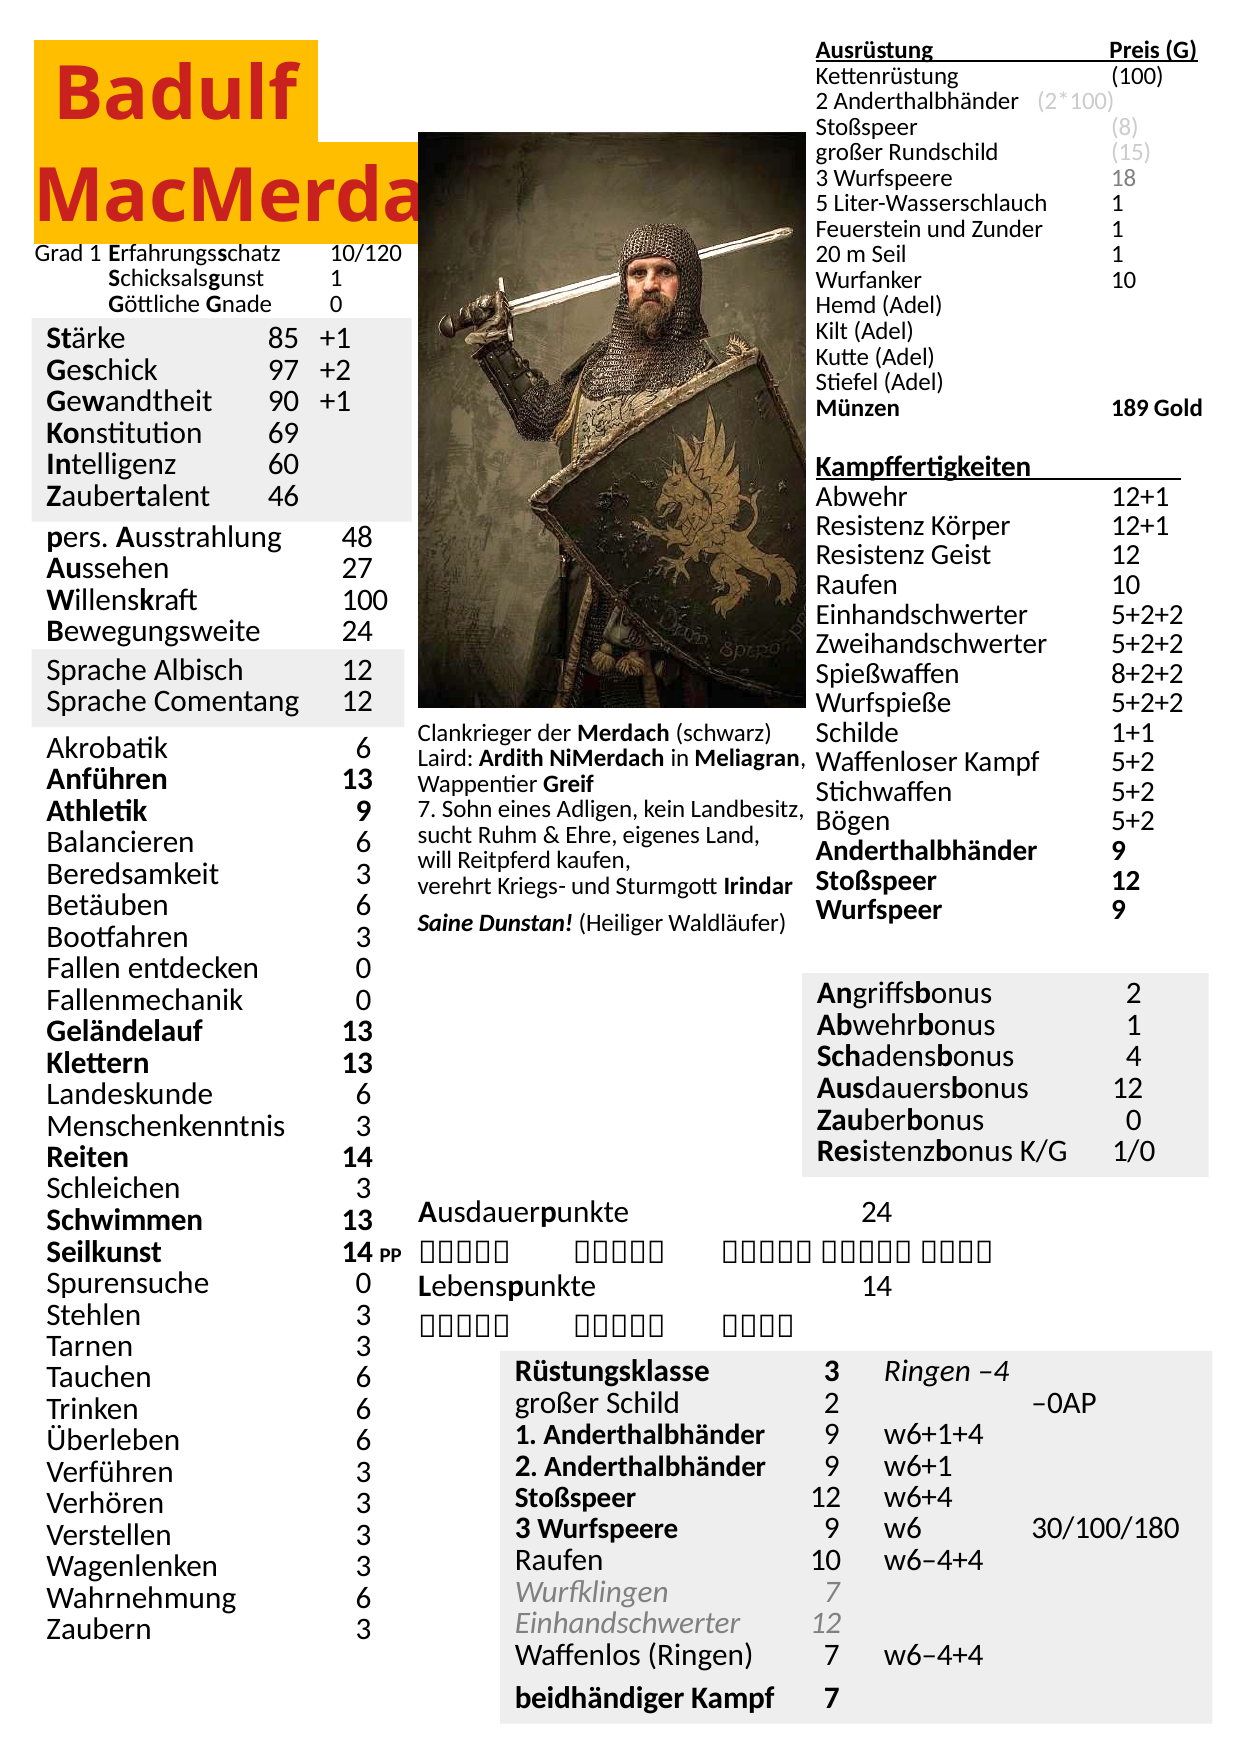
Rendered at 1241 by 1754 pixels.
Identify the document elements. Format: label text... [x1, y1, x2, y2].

text_box Angriffsbonus 2 Abwehrbonus 1 Schadensbonus 4 Ausdauersbonus 12 Zauberbonus 0 Resistenzbonus K/G 1/0 [802, 973, 1209, 1176]
text_box Stärke 85 +1 Geschick 97 +2 Gewandtheit 90 +1 Konstitution 69 Intelligenz 60 Zaubertalent 46 [31, 318, 412, 516]
text_box Badulf MacMerdach [18, 32, 824, 165]
picture [418, 132, 806, 708]
text_box Clankrieger der Merdach (schwarz) Laird: Ardith NiMerdach in Meliagran, Wappentier Greif 7. Sohn eines Adligen, kein Landbesitz, sucht Ruhm & Ehre, eigenes Land, will Reitpferd kaufen, verehrt Kriegs- und Sturmgott Irindar Saine Dunstan! (Heiliger Waldläufer) [402, 715, 823, 942]
text_box Ausrüstung Preis (G) Kettenrüstung (100) 2 Anderthalbhänder (2*100) Stoßspeer (8) großer Rundschild (15) 3 Wurfspeere 18 5 Liter-Wasserschlauch 1 Feuerstein und Zunder 1 20 m Seil 1 Wurfanker 10 Hemd (Adel) Kilt (Adel) Kutte (Adel) Stiefel (Adel) Münzen 189 Gold [806, 32, 1221, 624]
text_box pers. Ausstrahlung 48 Aussehen 27 Willenskraft 100 Bewegungsweite 24 [31, 516, 412, 657]
text_box Ausdauerpunkte 24      Lebenspunkte 14    [403, 1191, 1209, 1370]
text_box Kampffertigkeiten Abwehr 12+1 Resistenz Körper 12+1 Resistenz Geist 12 Raufen 10 Einhandschwerter 5+2+2 Zweihandschwerter 5+2+2 Spießwaffen 8+2+2 Wurfspieße 5+2+2 Schilde 1+1 Waffenloser Kampf 5+2 Stichwaffen 5+2 Bögen 5+2 Anderthalbhänder 9 Stoßspeer 12 Wurfspeer 9 [800, 447, 1220, 930]
text_box Adel, 1,82 m, 88 kg, adelig, 18 Jahre, Rechtshänder, Ortskenntnis Meliagran (Burg) Grad 1 Erfahrungsschatz 10/120 Schicksalsgunst 1 Göttliche Gnade 0 [19, 165, 418, 349]
text_box Akrobatik 6 Anführen 13 Athletik 9 Balancieren 6 Beredsamkeit 3 Betäuben 6 Bootfahren 3 Fallen entdecken 0 Fallenmechanik 0 Geländelauf 13 Klettern 13 Landeskunde 6 Menschenkenntnis 3 Reiten 14 Schleichen 3 Schwimmen 13 Seilkunst 14 PP Spurensuche 0 Stehlen 3 Tarnen 3 Tauchen 6 Trinken 6 Überleben 6 Verführen 3 Verhören 3 Verstellen 3 Wagenlenken 3 Wahrnehmung 6 Zaubern 3 [31, 727, 421, 1711]
text_box Sprache Albisch 12 Sprache Comentang 12 [31, 657, 405, 727]
text_box Rüstungsklasse 3 Ringen –4 großer Schild 2 –0AP 1. Anderthalbhänder 9 w6+1+4 2. Anderthalbhänder 9 w6+1 Stoßspeer 12 w6+4 3 Wurfspeere 9 w6 30/100/180 Raufen 10 w6–4+4 Wurfklingen 7 Einhandschwerter 12 Waffenlos (Ringen) 7 w6–4+4 beidhändiger Kampf 7 [500, 1350, 1213, 1722]
